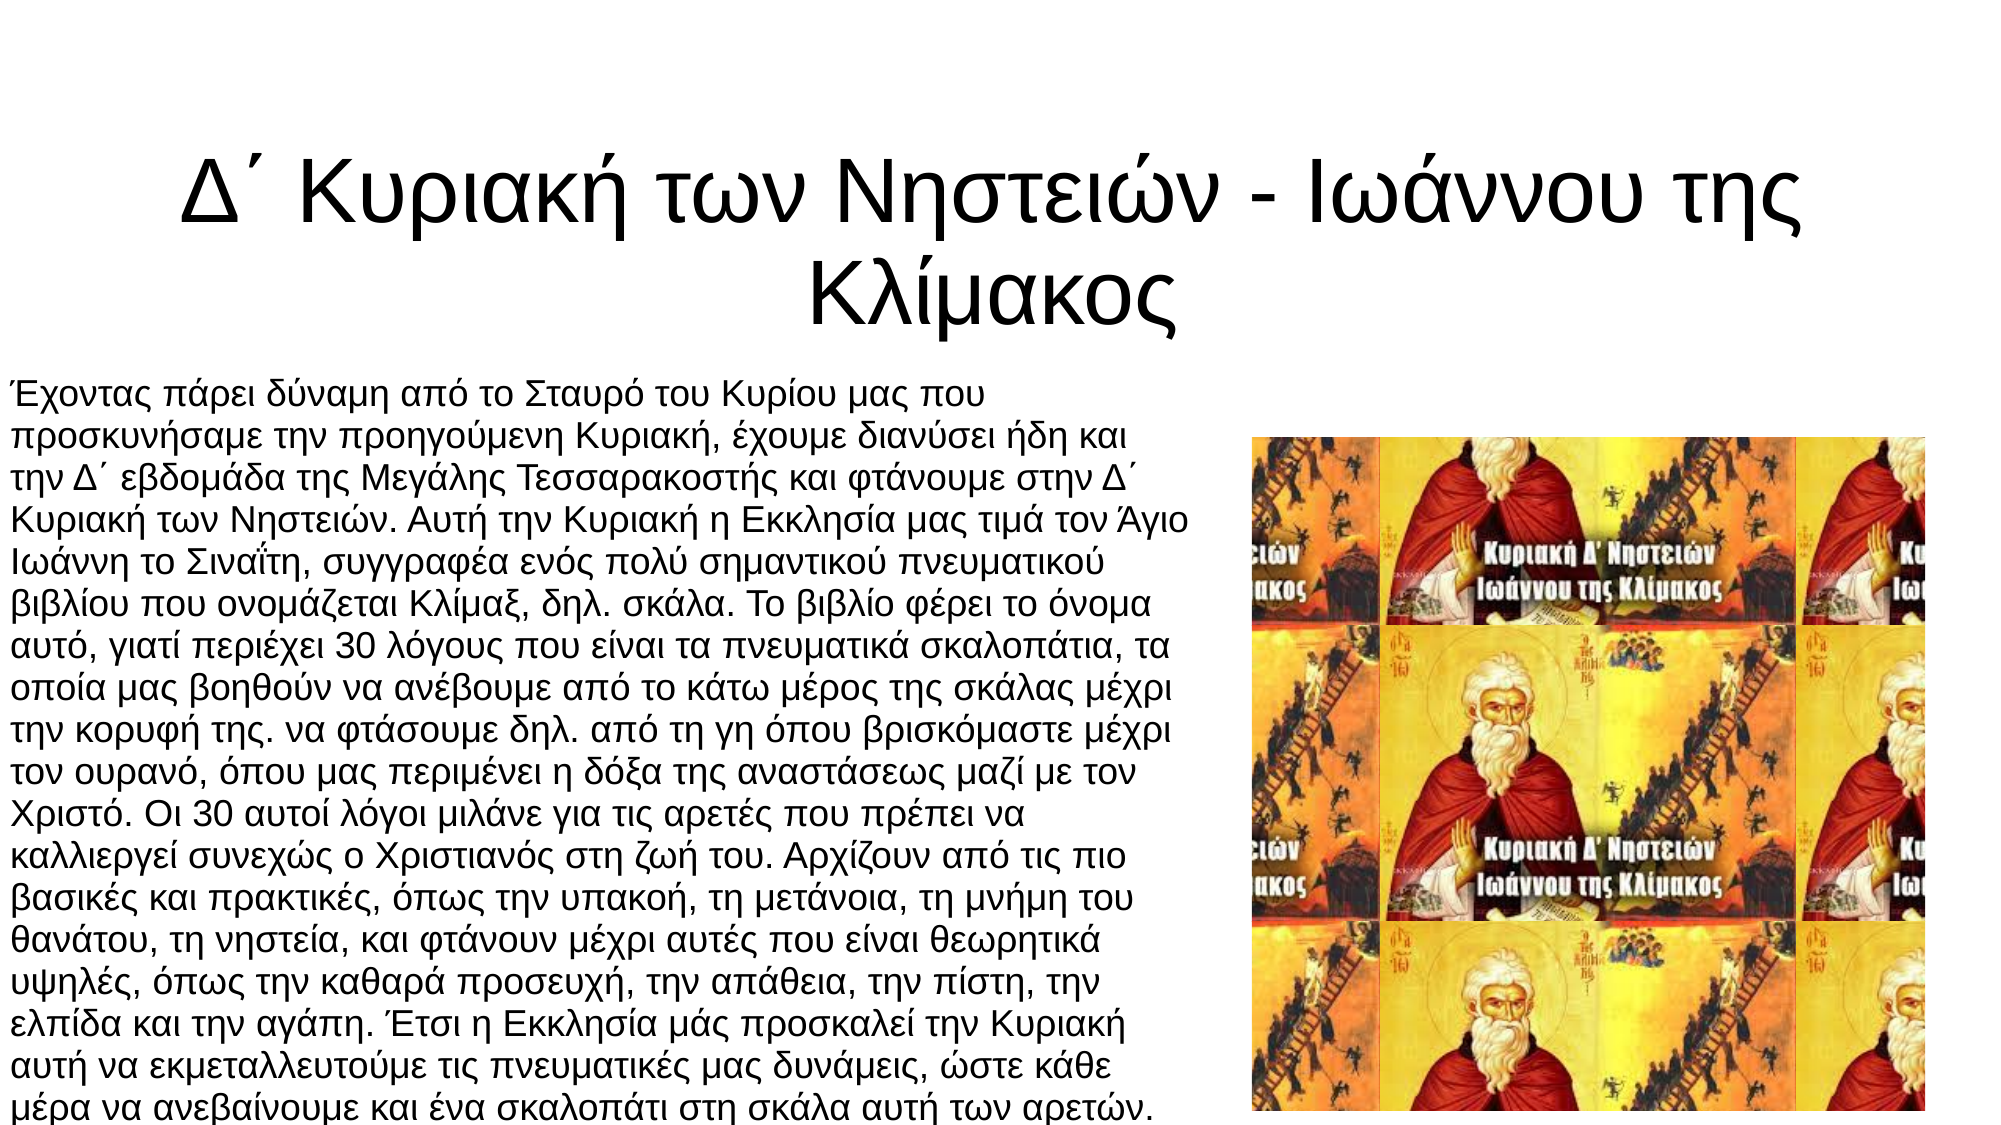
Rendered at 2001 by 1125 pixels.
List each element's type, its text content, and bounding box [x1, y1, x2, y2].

text_box Έχοντας πάρει δύναμη από το Σταυρό του Κυρίου μας που προσκυνήσαμε την προηγούμενη Κυριακή, έχουμε διανύσει ήδη και την Δ΄ εβδομάδα της Μεγάλης Τεσσαρακοστής και φτάνουμε στην Δ΄ Κυριακή των Νηστειών. Αυτή την Κυριακή η Εκκλησία μας τιμά τον Άγιο Ιωάννη το Σιναΐτη, συγγραφέα ενός πολύ σημαντικού πνευματικού βιβλίου που ονομάζεται Κλίμαξ, δηλ. σκάλα. Το βιβλίο φέρει το όνομα αυτό, γιατί περιέχει 30 λόγους που είναι τα πνευματικά σκαλοπάτια, τα οποία μας βοηθούν να ανέβουμε από το κάτω μέρος της σκάλας μέχρι την κορυφή της. να φτάσουμε δηλ. από τη γη όπου βρισκόμαστε μέχρι τον ουρανό, όπου μας περιμένει η δόξα της αναστάσεως μαζί με τον Χριστό. Οι 30 αυτοί λόγοι μιλάνε για τις αρετές που πρέπει να καλλιεργεί συνεχώς ο Χριστιανός στη ζωή του. Αρχίζουν από τις πιο βασικές και πρακτικές, όπως την υπακοή, τη μετάνοια, τη μνήμη του θανάτου, τη νηστεία, και φτάνουν μέχρι αυτές που είναι θεωρητικά υψηλές, όπως την καθαρά προσευχή, την απάθεια, την πίστη, την ελπίδα και την αγάπη. Έτσι η Εκκλησία μάς προσκαλεί την Κυριακή αυτή να εκμεταλλευτούμε τις πνευματικές μας δυνάμεις, ώστε κάθε μέρα να ανεβαίνουμε και ένα σκαλοπάτι στη σκάλα αυτή των αρετών. [0, 365, 1205, 1125]
title Δ΄ Κυριακή των Νηστειών - Ιωάννου της Κλίμακος [176, 118, 1809, 366]
text_box [1251, 437, 1926, 1111]
